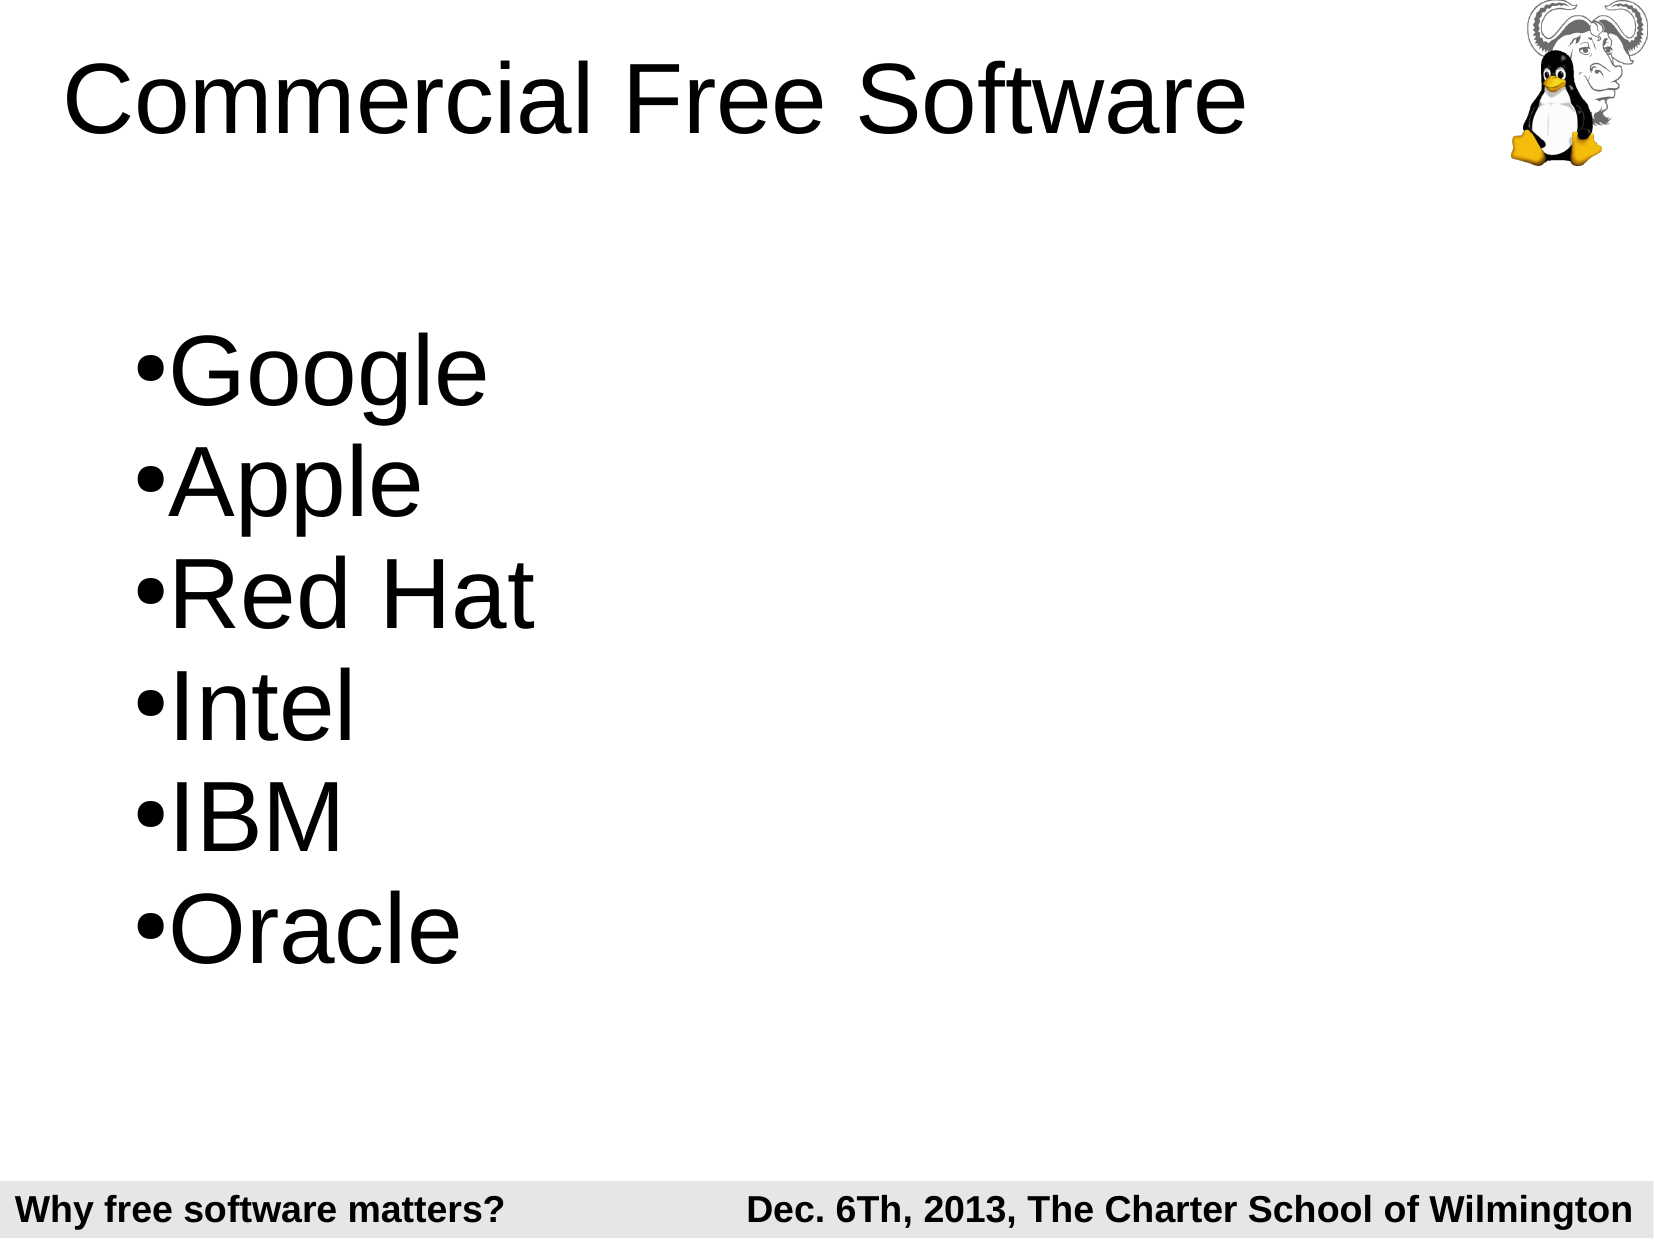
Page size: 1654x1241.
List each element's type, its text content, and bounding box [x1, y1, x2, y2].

text_box Commercial Free Software [47, 35, 1501, 163]
text_box Google Apple Red Hat Intel IBM Oracle [118, 307, 1477, 995]
picture [1511, 0, 1648, 166]
text_box Why free software matters? Dec. 6Th, 2013, The Charter School of Wilmington [0, 1181, 1654, 1238]
